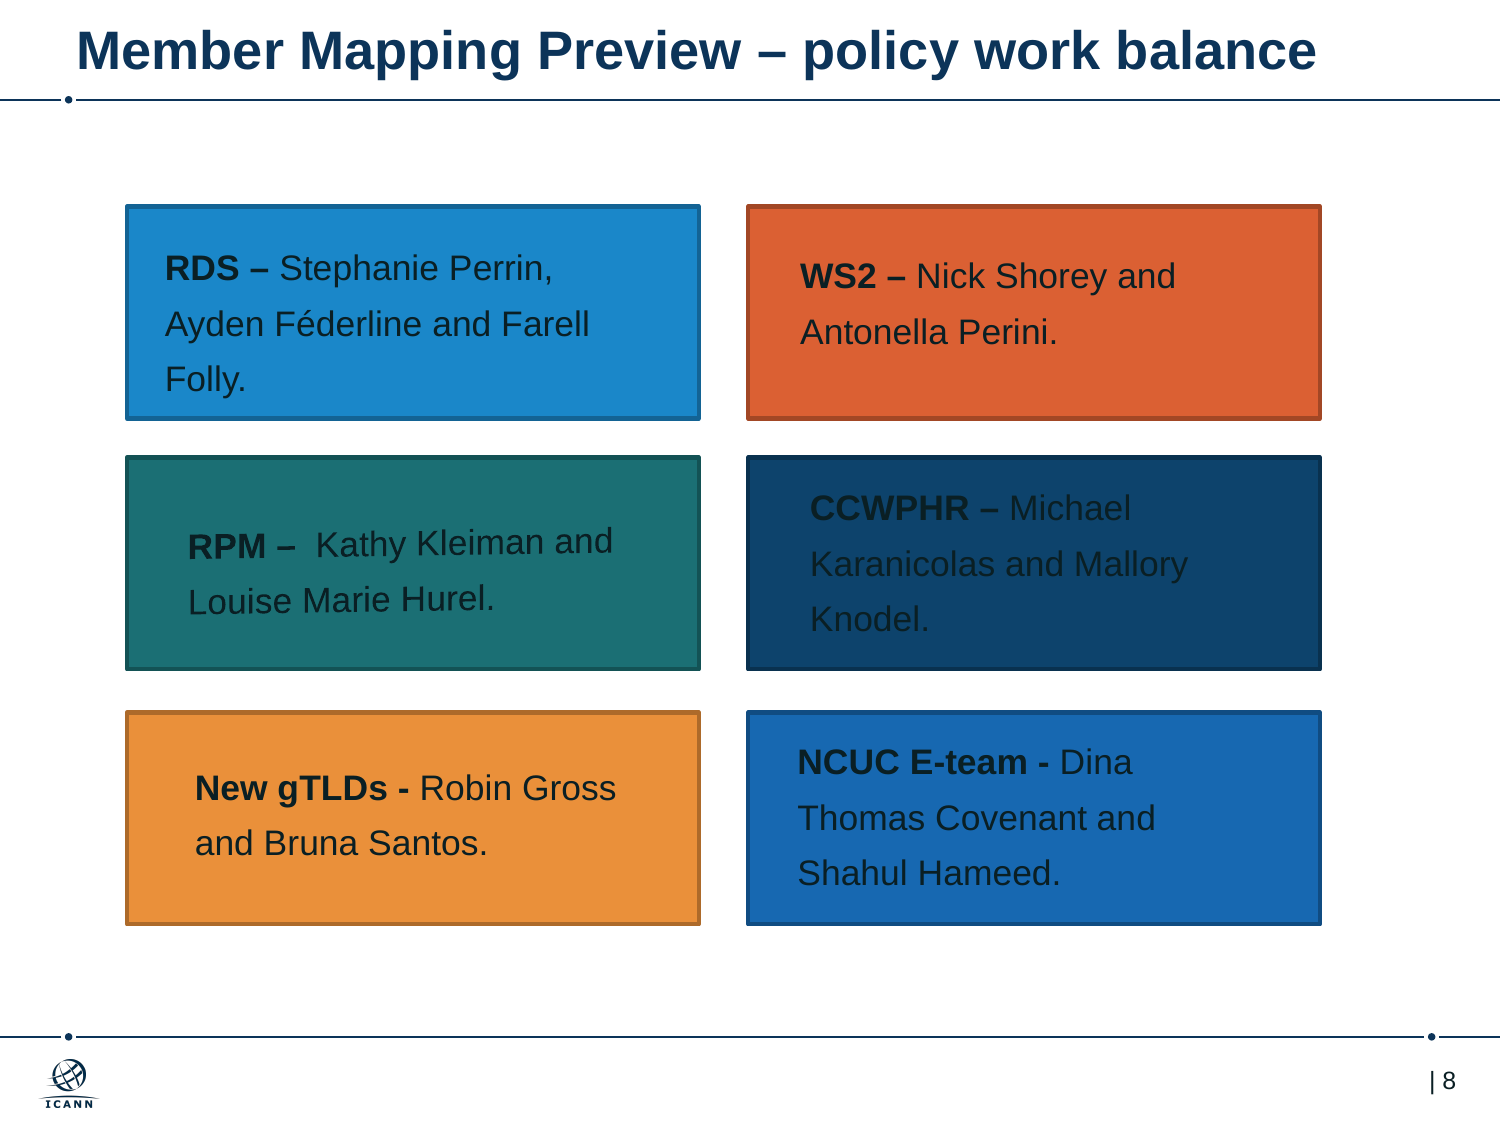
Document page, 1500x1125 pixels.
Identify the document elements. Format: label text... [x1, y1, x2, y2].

text_box NCUC E-team - Dina Thomas Covenant and Shahul Hameed. [782, 718, 1280, 900]
text_box [748, 712, 1321, 925]
text_box CCWPHR – Michael Karanicolas and Mallory Knodel. [795, 464, 1276, 646]
picture [38, 1059, 100, 1108]
text_box [126, 457, 699, 670]
text_box [126, 712, 699, 925]
text_box New gTLDs - Robin Gross and Bruna Santos. [179, 744, 668, 870]
text_box [126, 206, 699, 419]
text_box RDS – Stephanie Perrin, Ayden Féderline and Farell Folly. [150, 224, 676, 406]
text_box WS2 – Nick Shorey and Antonella Perini. [785, 233, 1305, 359]
title Member Mapping Preview – policy work balance [61, 7, 1376, 82]
text_box RPM – Kathy Kleiman and Louise Marie Hurel. [172, 496, 661, 630]
text_box [748, 206, 1321, 419]
text_box [748, 457, 1321, 670]
